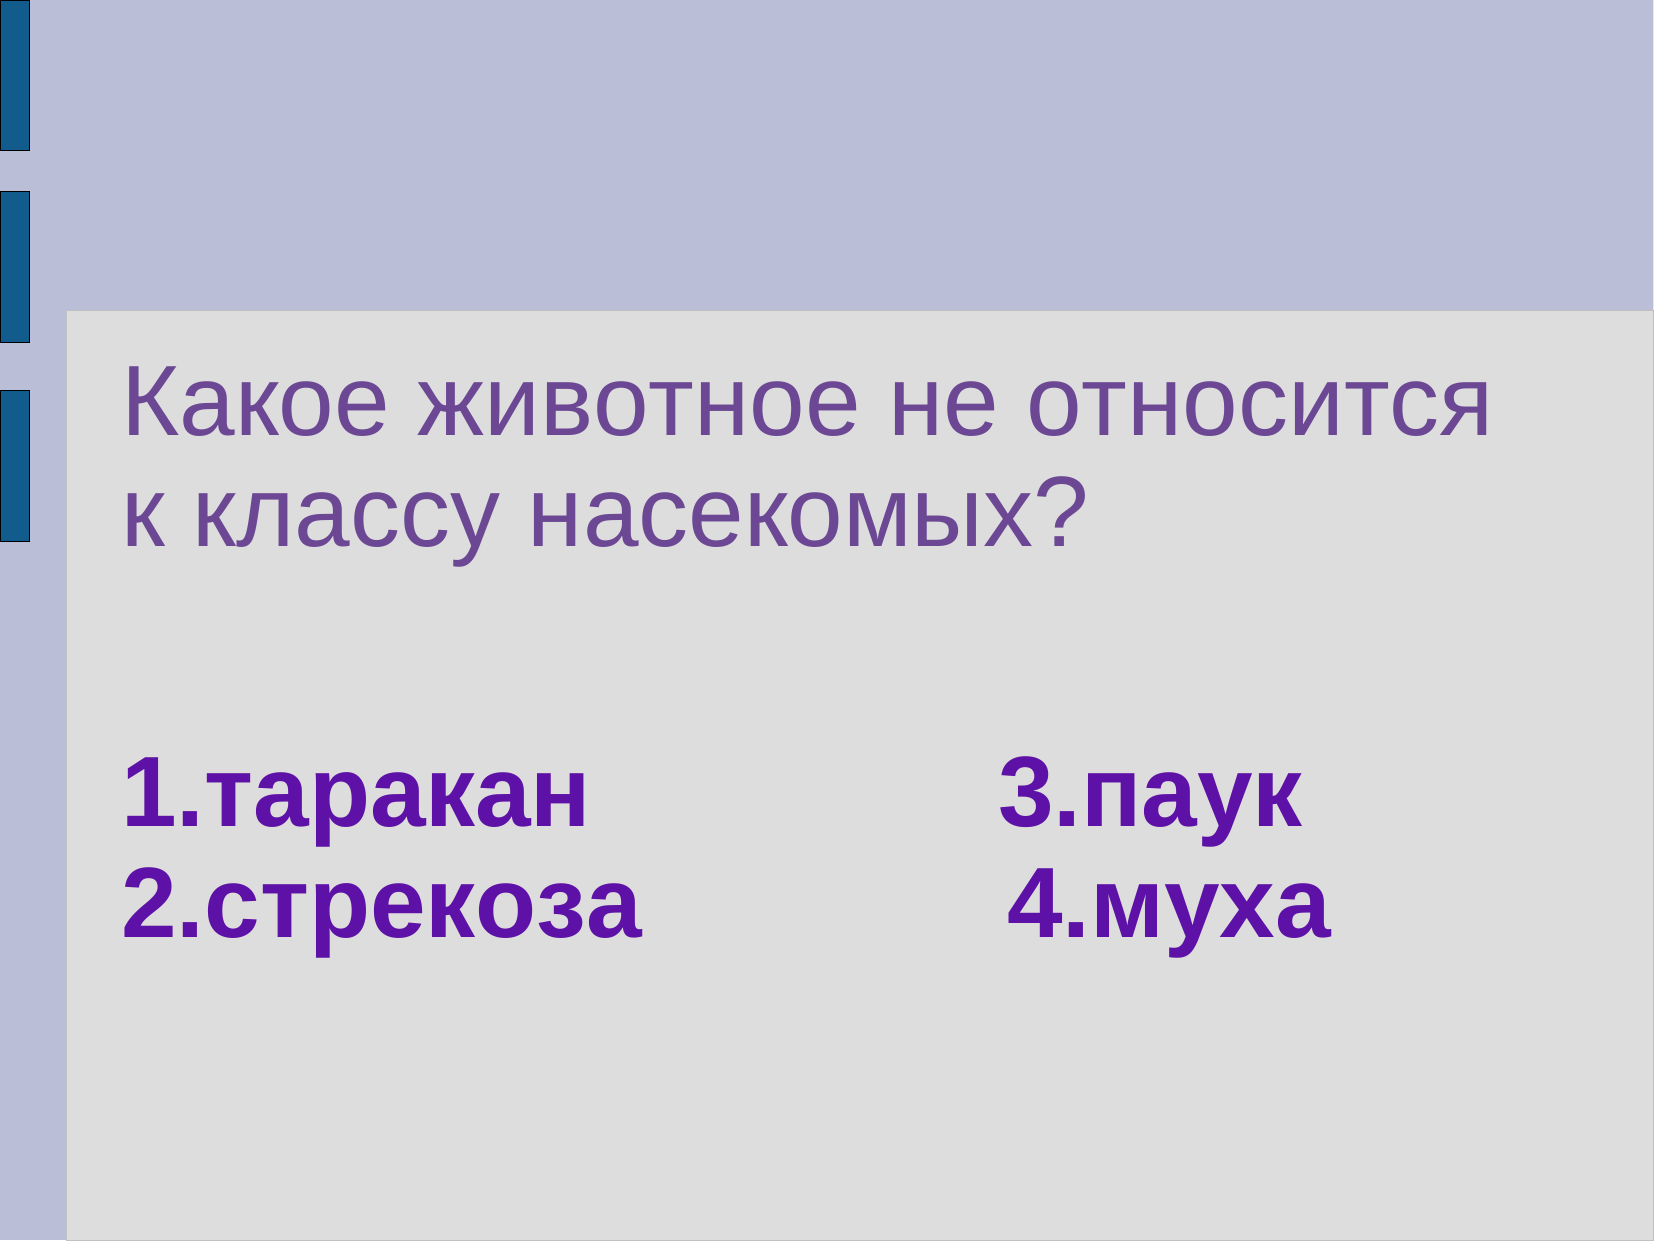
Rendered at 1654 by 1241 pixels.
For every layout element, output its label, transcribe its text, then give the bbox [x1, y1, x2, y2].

list Какое животное не относится к классу насекомых? 1.таракан 3.паук 2.стрекоза 4.муха [121, 344, 1534, 1127]
